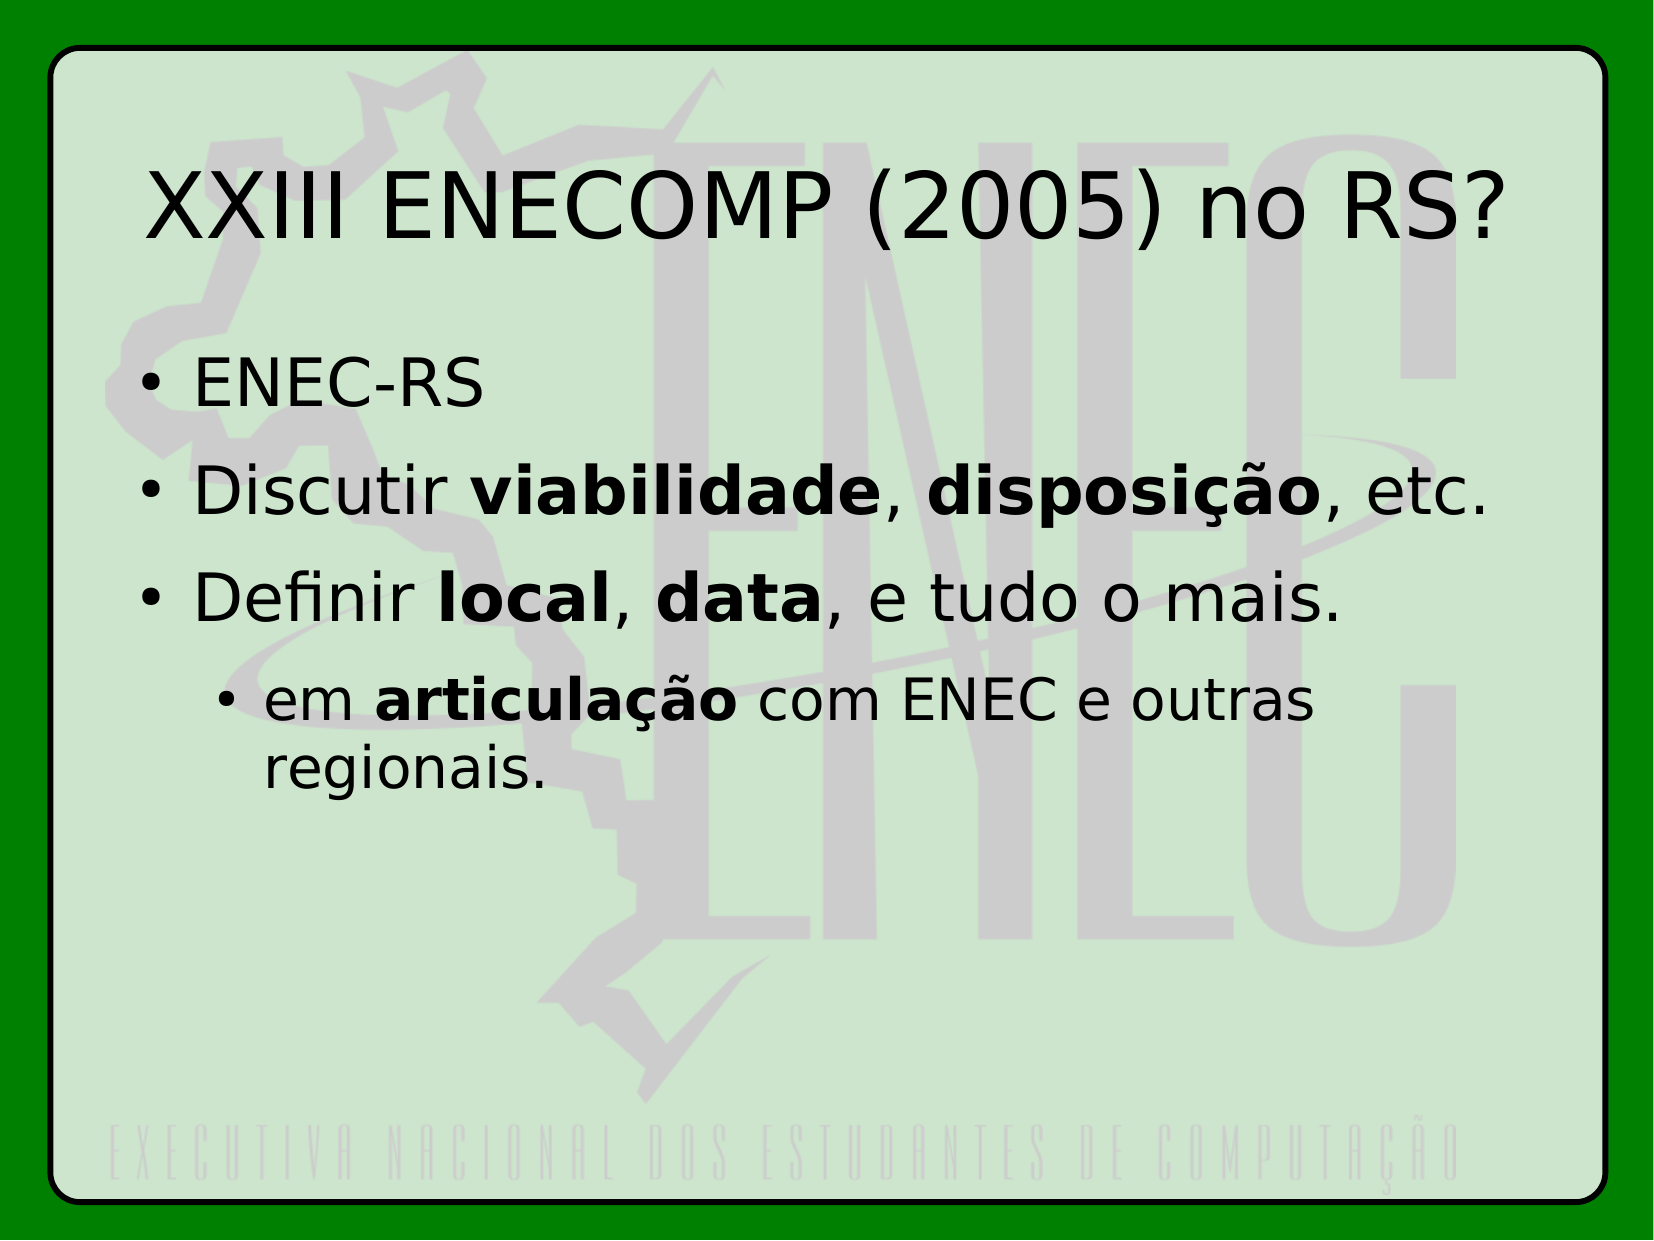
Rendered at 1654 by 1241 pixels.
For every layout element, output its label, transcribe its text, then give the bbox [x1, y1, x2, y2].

title XXIII ENECOMP (2005) no RS? [121, 102, 1534, 311]
list ENEC-RS Discutir viabilidade, disposição, etc. Definir local, data, e tudo o mais. em articulação com ENEC e outras regionais. [121, 344, 1534, 1127]
